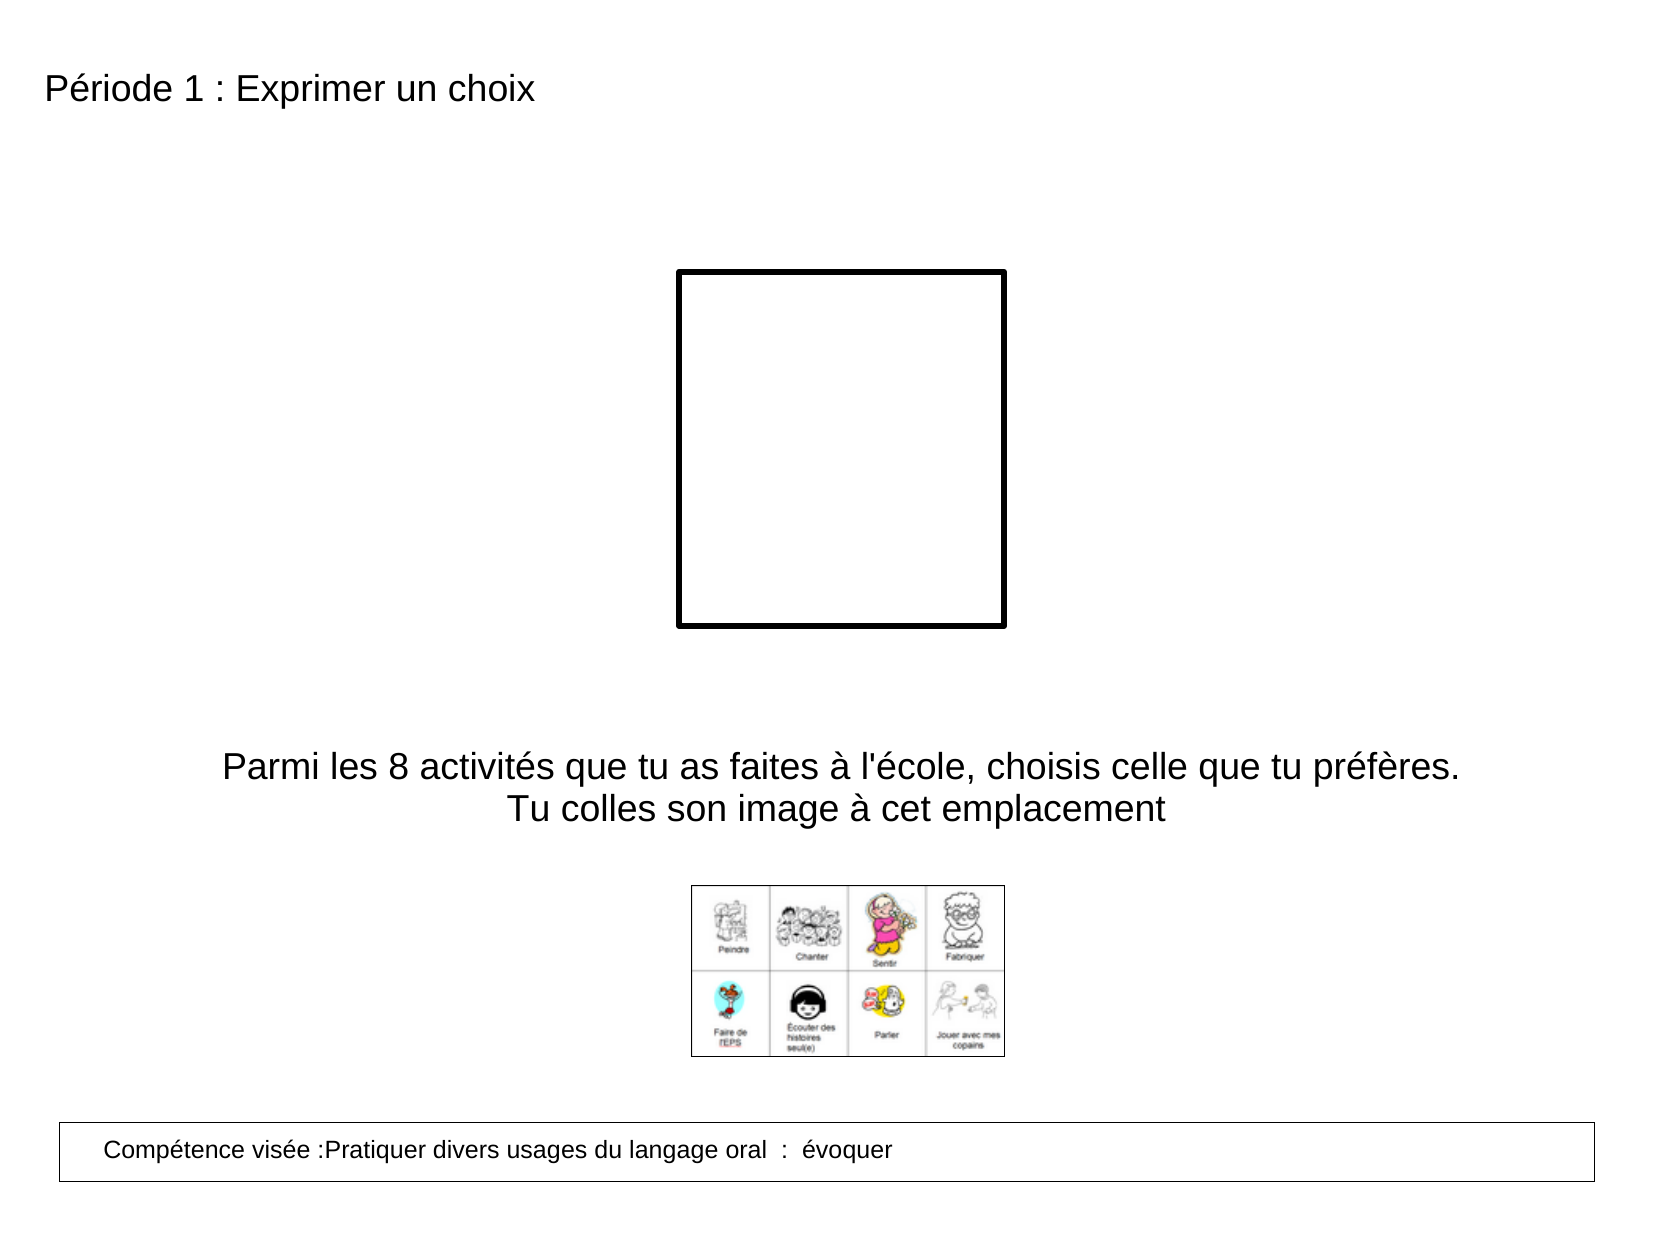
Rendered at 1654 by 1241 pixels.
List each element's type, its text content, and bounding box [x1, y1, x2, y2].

text_box Parmi les 8 activités que tu as faites à l'école, choisis celle que tu préfères. Tu colles son image à cet emplacement [88, 738, 1595, 838]
text_box Période 1 : Exprimer un choix [29, 29, 975, 117]
text_box Compétence visée :Pratiquer divers usages du langage oral : évoquer [88, 1182, 1182, 1188]
text_box Compétence visée :Pratiquer divers usages du langage oral : évoquer [88, 1128, 1182, 1181]
picture [691, 885, 1005, 1057]
